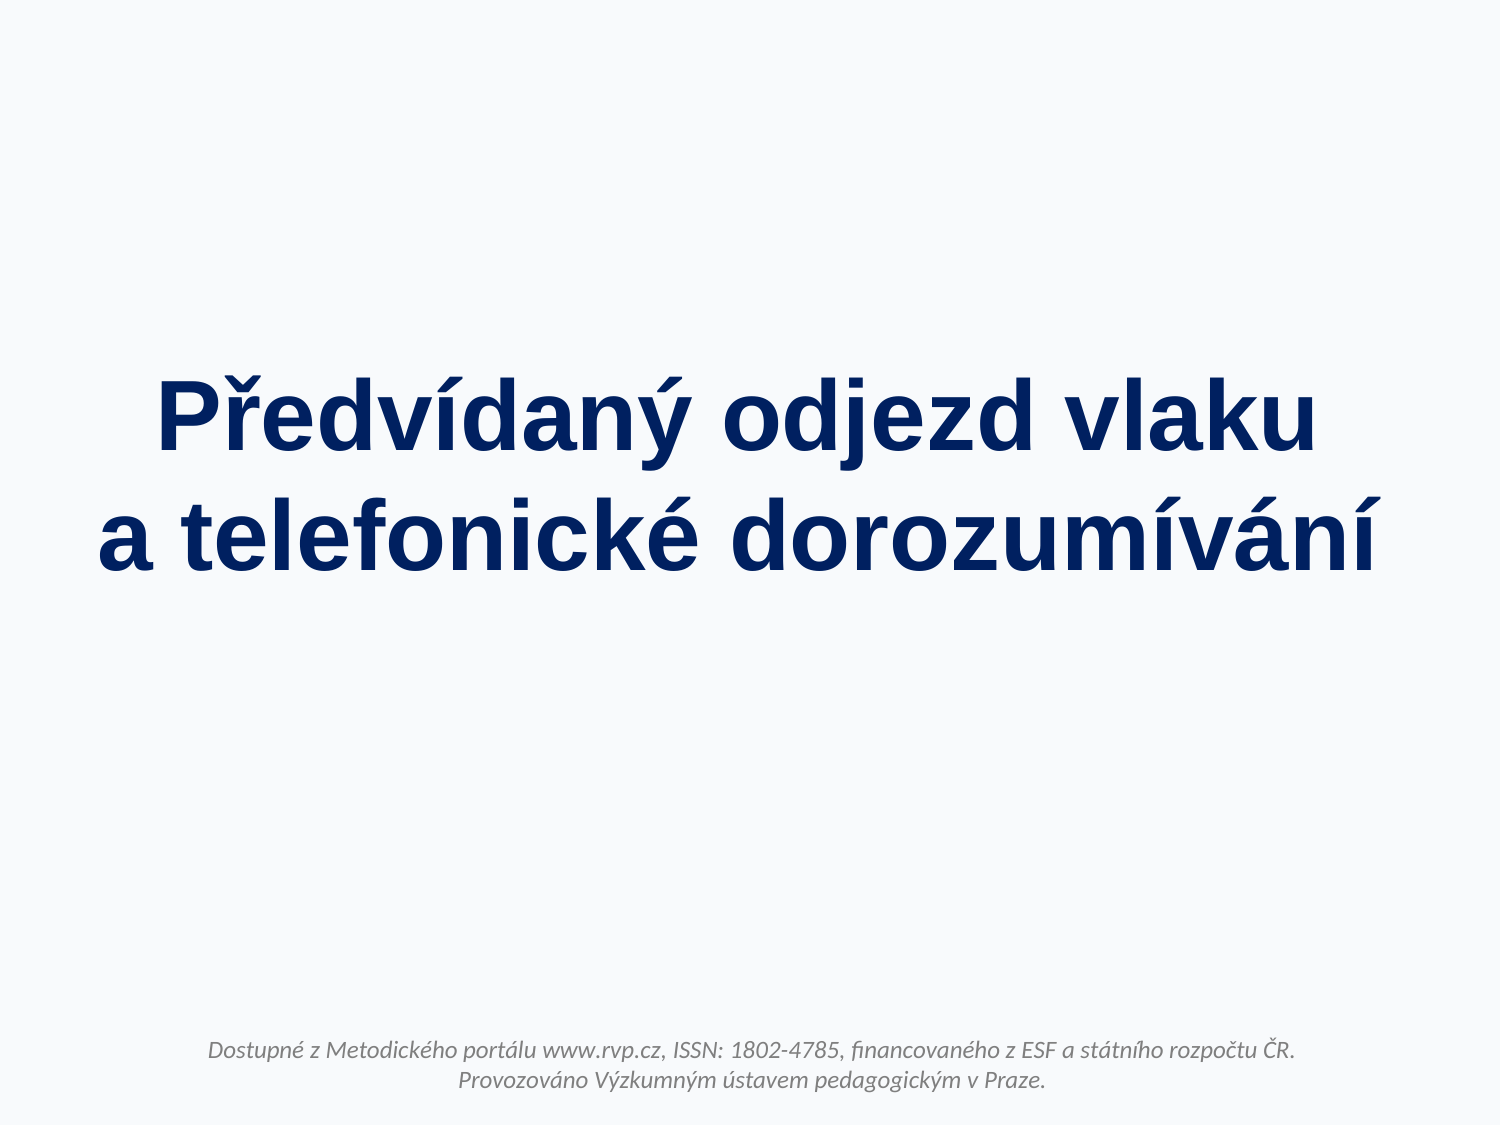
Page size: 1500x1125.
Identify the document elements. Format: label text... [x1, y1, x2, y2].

text_box Dostupné z Metodického portálu www.rvp.cz, ISSN: 1802-4785, financovaného z ESF a státního rozpočtu ČR. Provozováno Výzkumným ústavem pedagogickým v Praze. [165, 1024, 1341, 1103]
title Předvídaný odjezd vlaku a telefonické dorozumívání [53, 342, 1424, 598]
